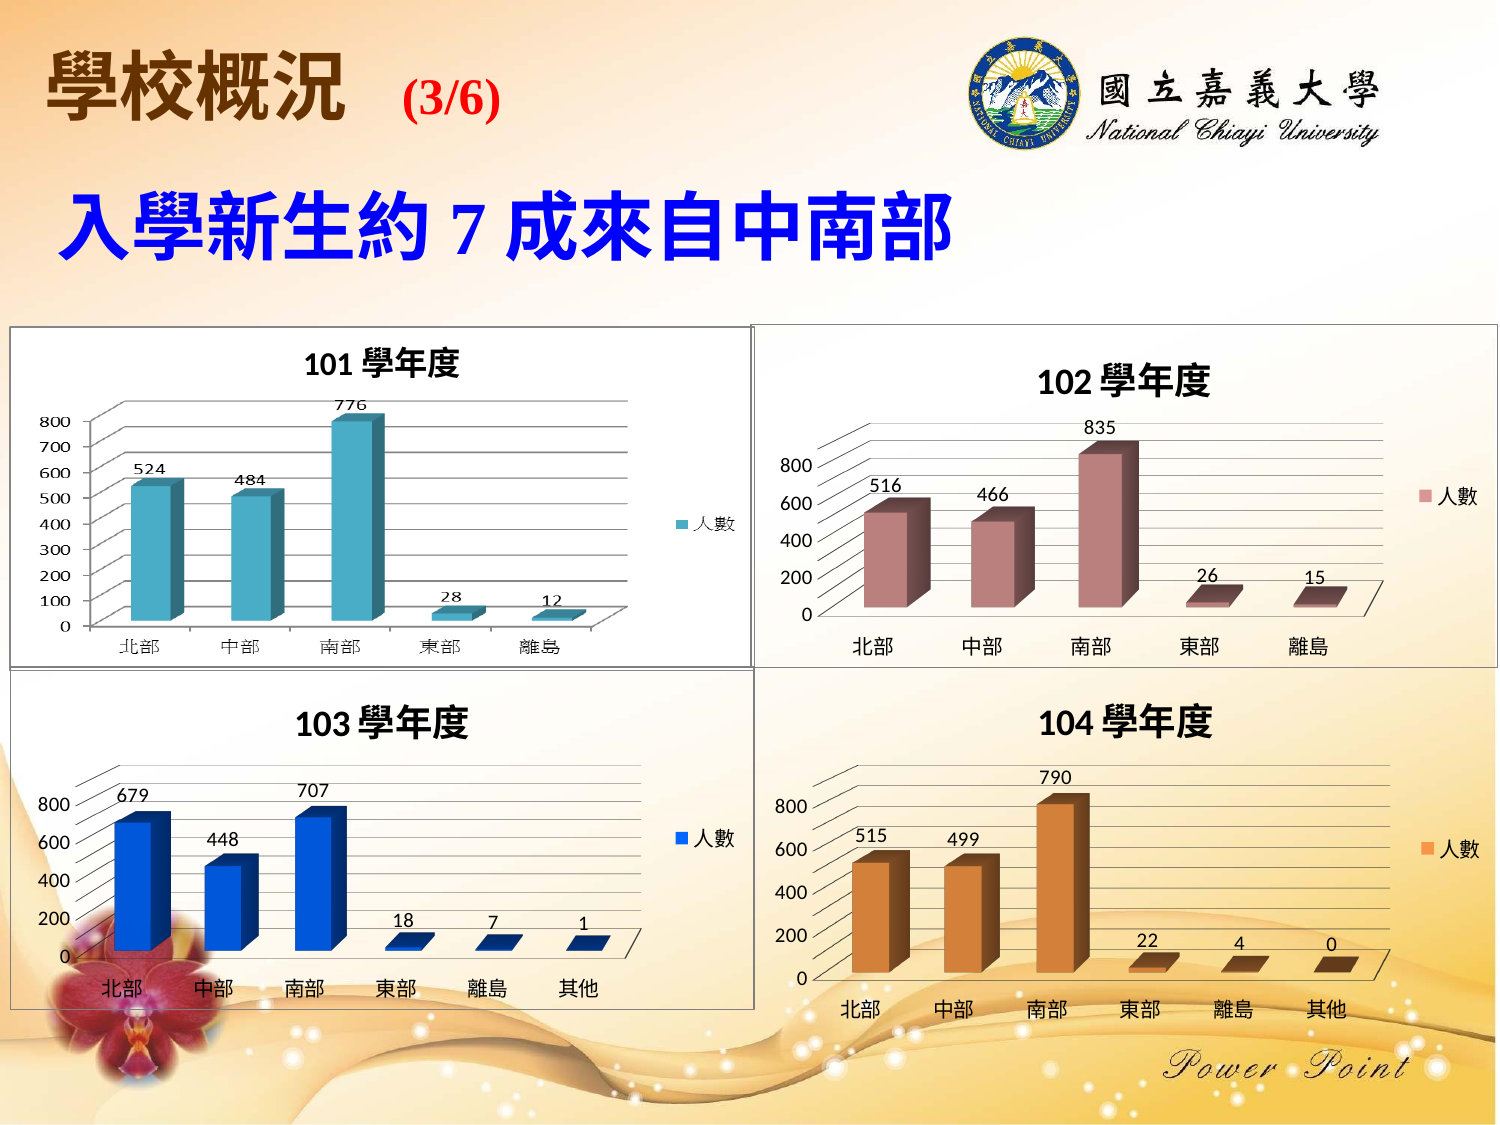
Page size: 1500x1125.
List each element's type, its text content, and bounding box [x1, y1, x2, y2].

picture [9, 326, 750, 666]
chart [9, 323, 1500, 1032]
text_box 101學年度 [275, 334, 489, 392]
title 學校概況 (3/6) [29, 30, 1226, 138]
text_box 入學新生約7成來自中南部 [41, 158, 1238, 291]
